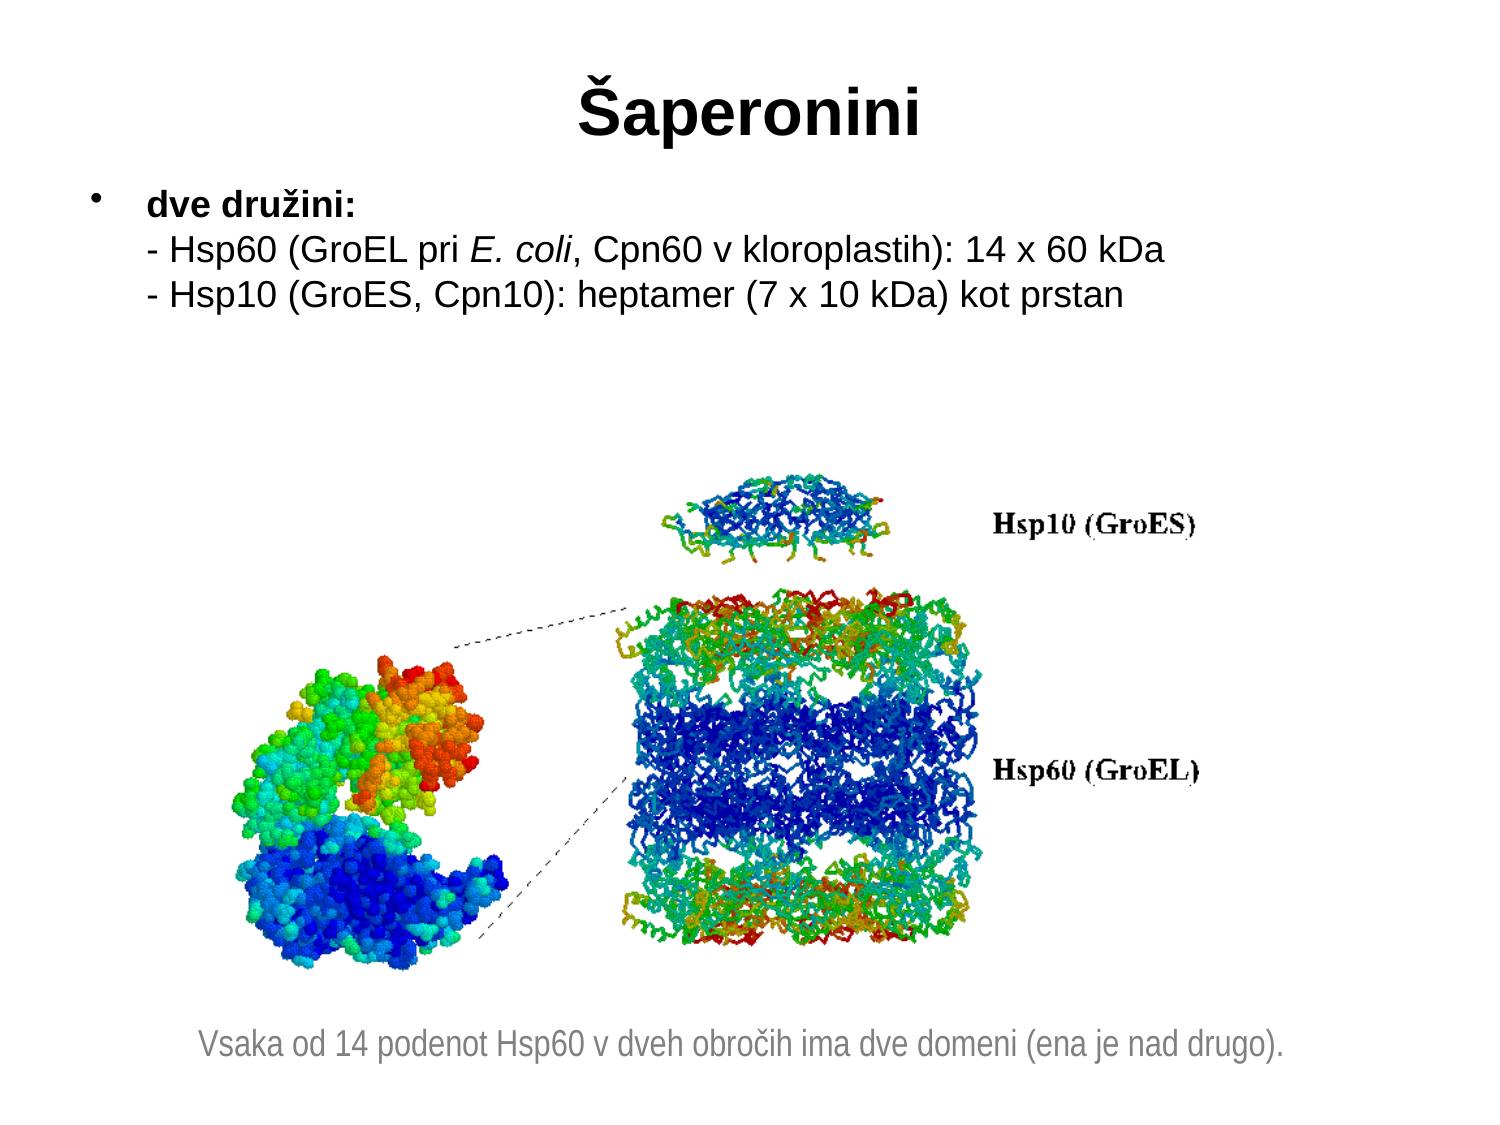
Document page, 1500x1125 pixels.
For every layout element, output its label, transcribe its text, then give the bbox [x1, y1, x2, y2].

text_box Vsaka od 14 podenot Hsp60 v dveh obročih ima dve domeni (ena je nad drugo). [144, 1011, 1338, 1072]
list dve družini: - Hsp60 (GroEL pri E. coli, Cpn60 v kloroplastih): 14 x 60 kDa - Hsp10 (GroES, Cpn10): heptamer (7 x 10 kDa) kot prstan [75, 172, 1425, 1005]
picture [194, 432, 1199, 996]
title Šaperonini [75, 45, 1425, 172]
